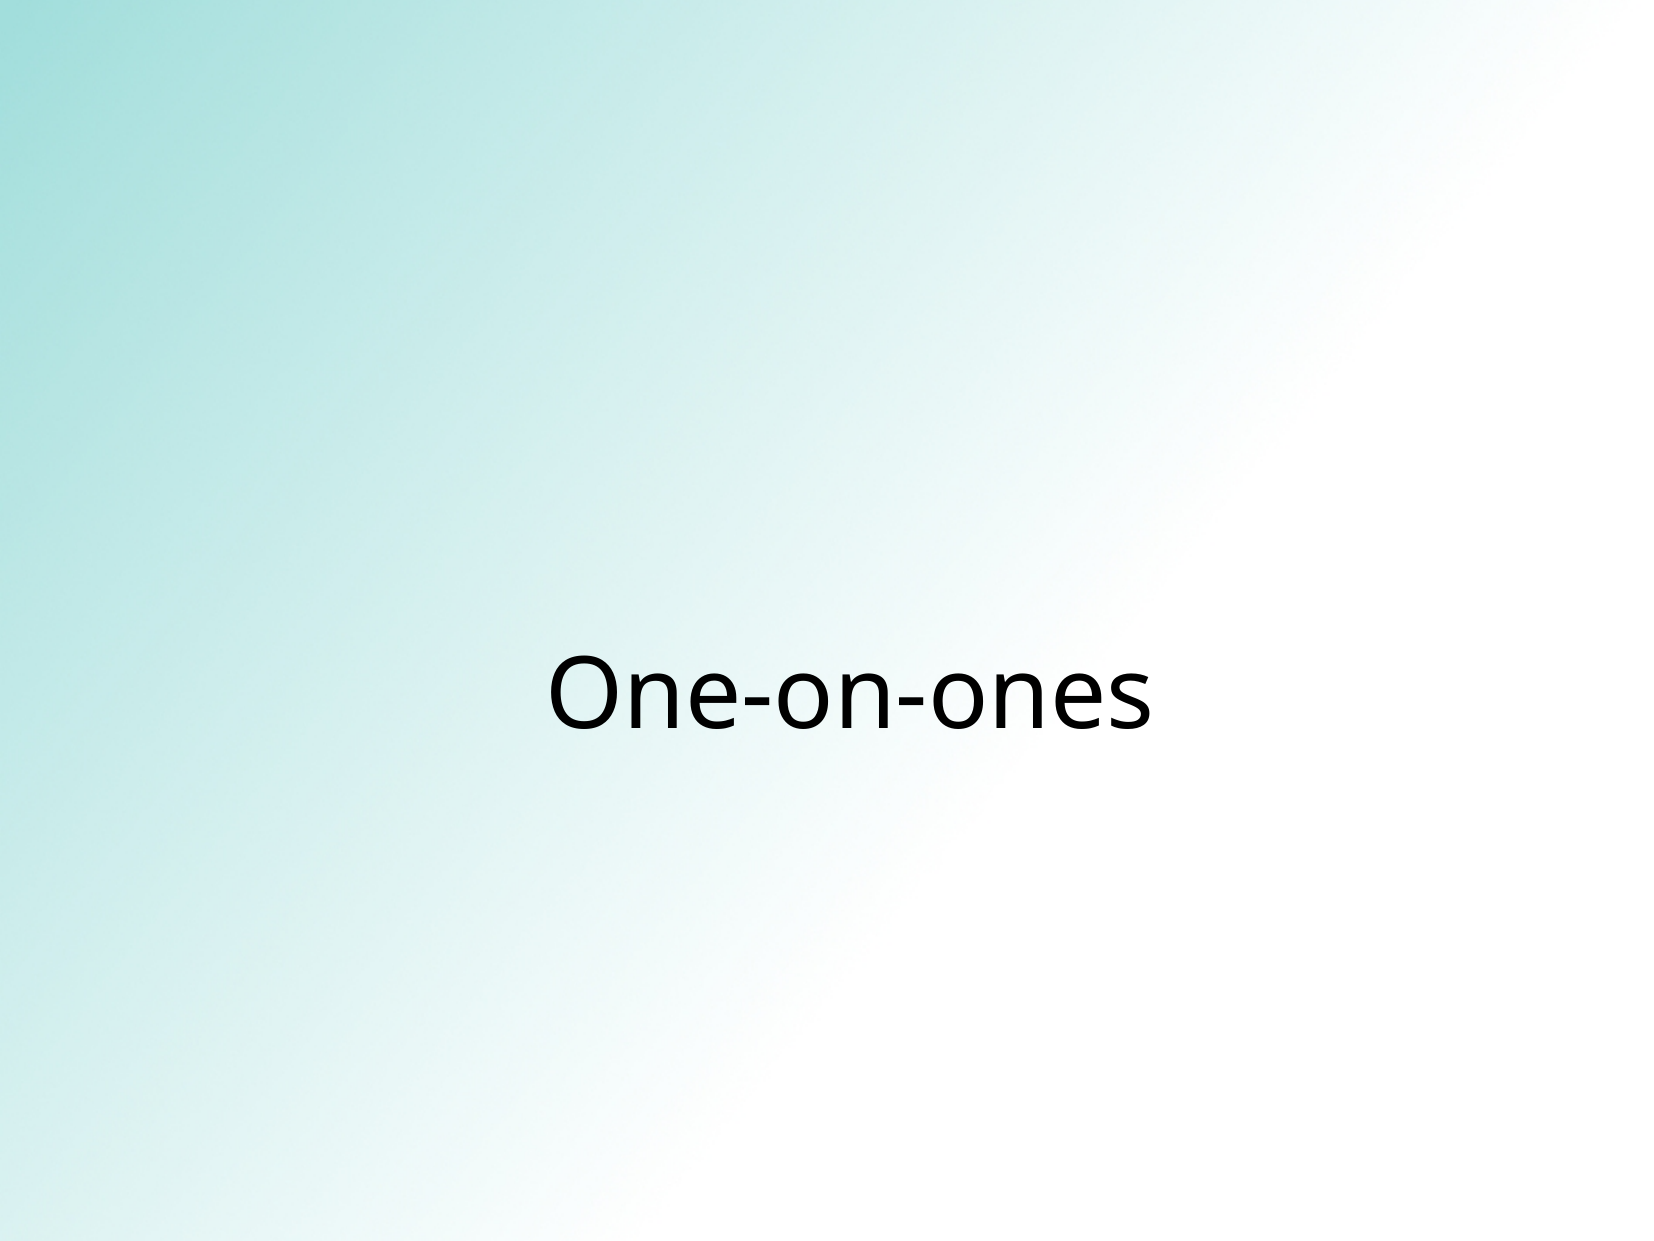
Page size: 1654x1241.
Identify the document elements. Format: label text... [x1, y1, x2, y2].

subtitle One-on-ones [106, 209, 1595, 1170]
picture [0, 0, 1654, 1241]
